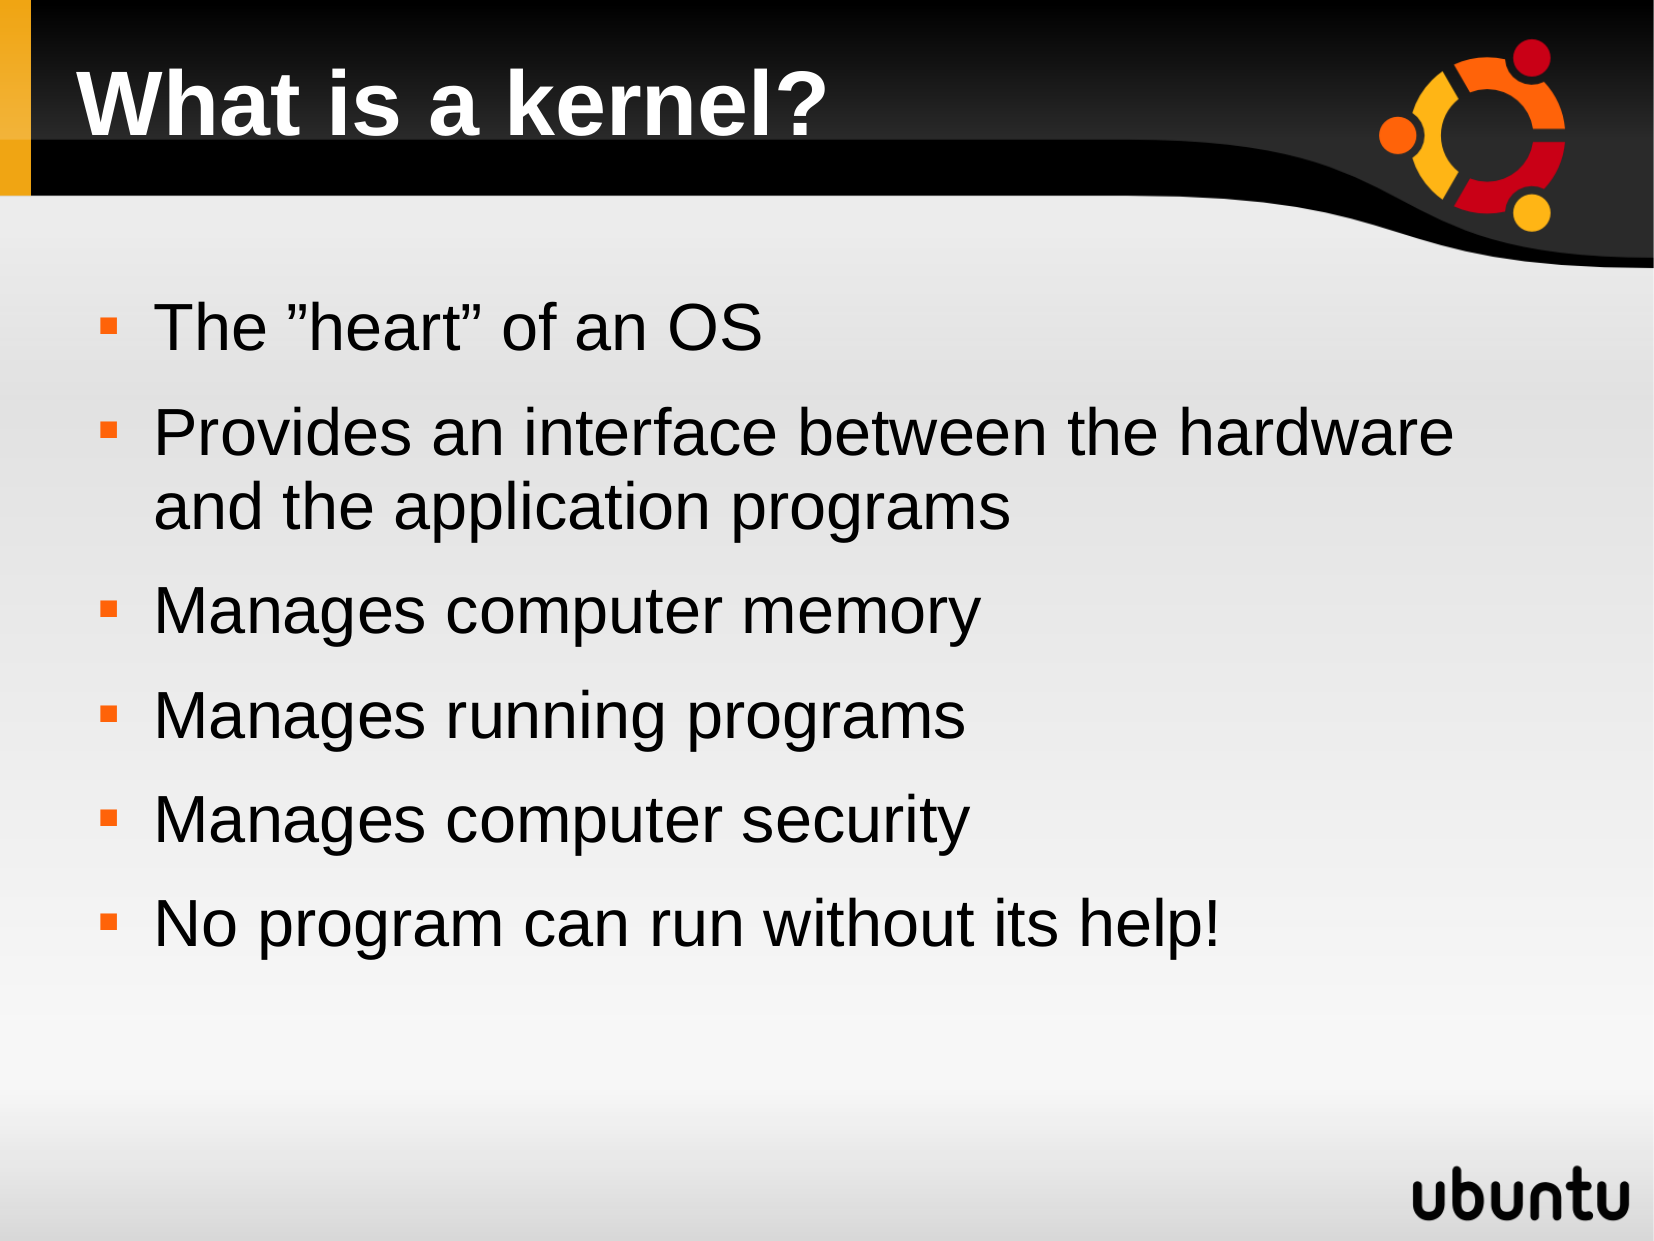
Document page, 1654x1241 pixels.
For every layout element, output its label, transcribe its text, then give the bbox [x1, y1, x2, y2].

picture [0, 0, 1654, 1241]
list The ”heart” of an OS Provides an interface between the hardware and the application programs Manages computer memory Manages running programs Manages computer security No program can run without its help! [82, 290, 1571, 1094]
title What is a kernel? [76, 7, 1565, 200]
